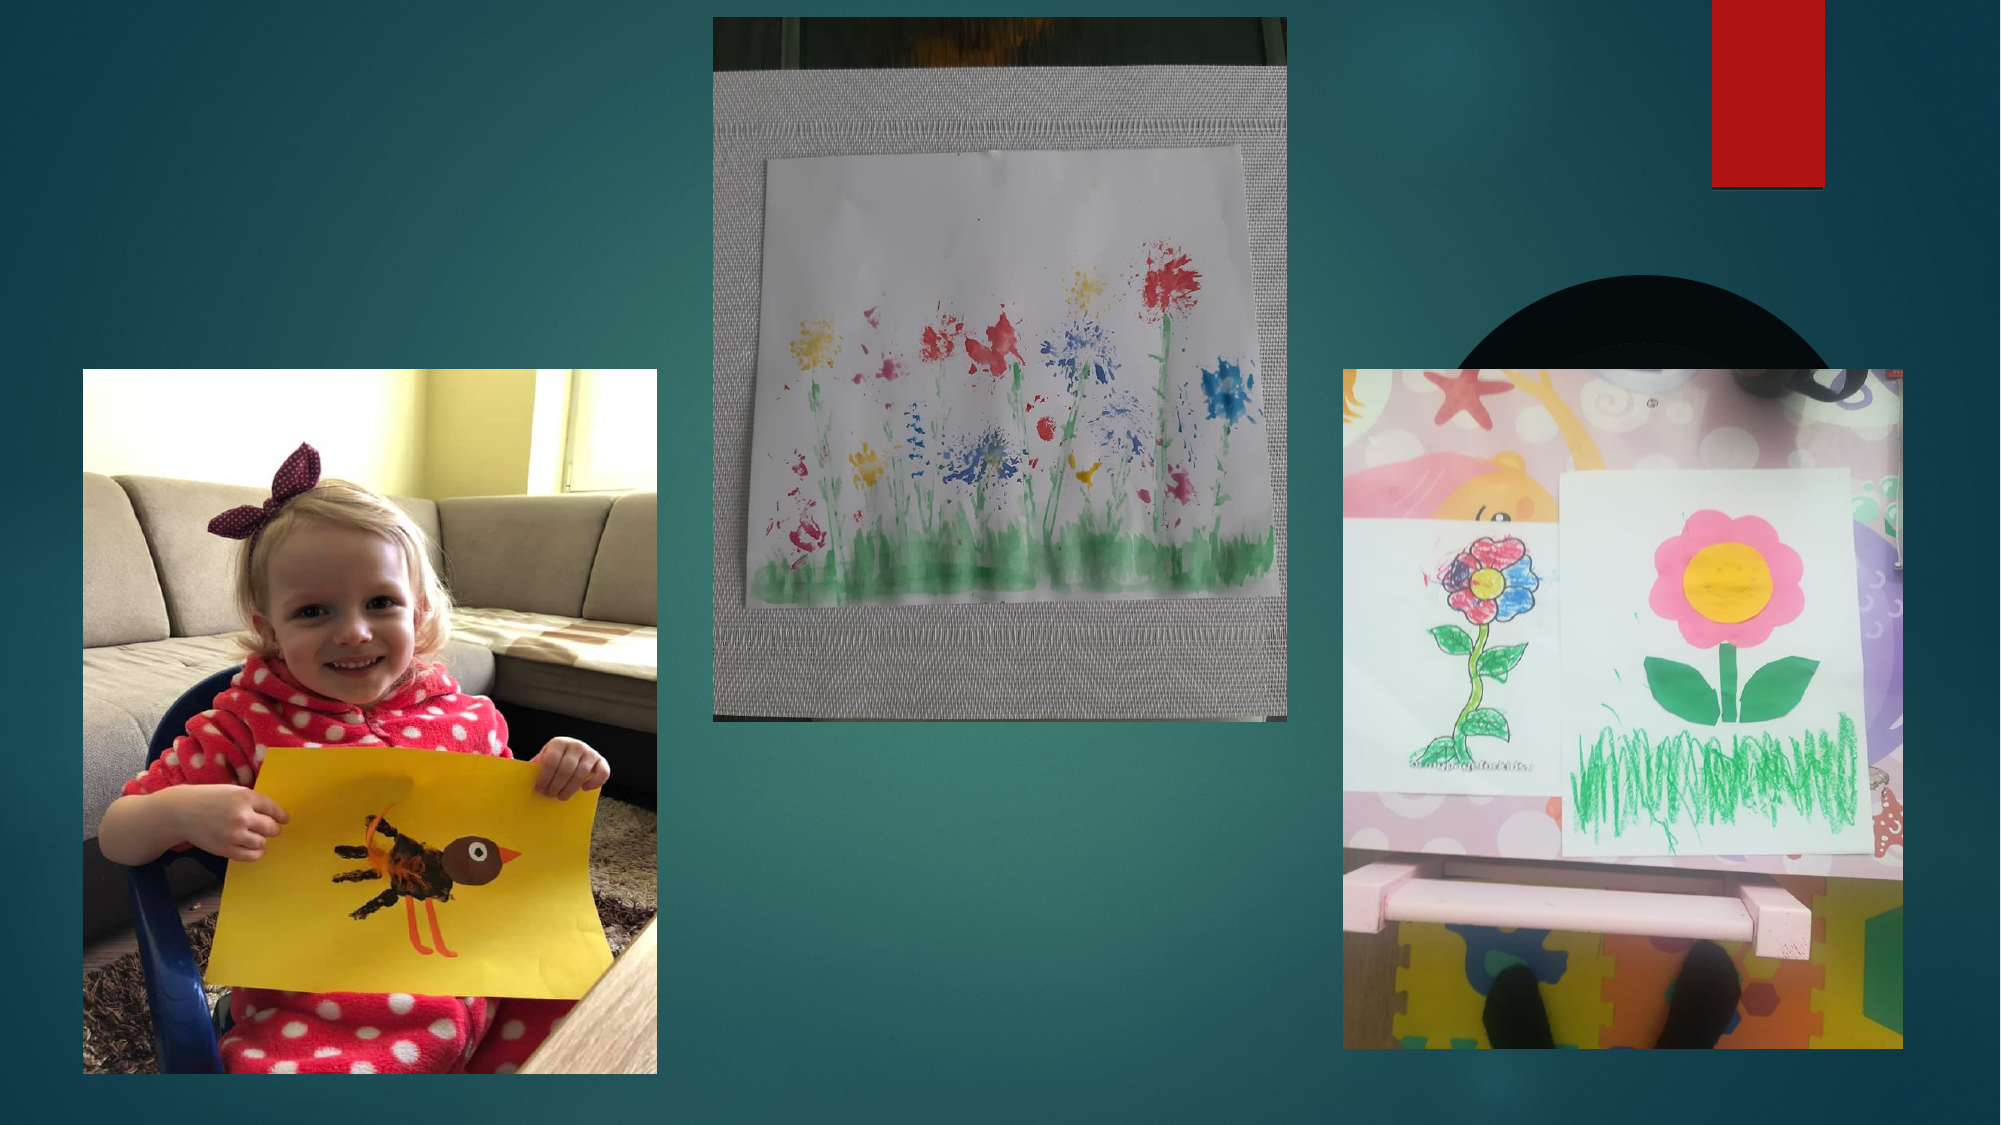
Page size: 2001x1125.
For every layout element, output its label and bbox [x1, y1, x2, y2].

picture [83, 369, 657, 1074]
picture [713, 17, 1287, 722]
picture [1343, 369, 1903, 1050]
